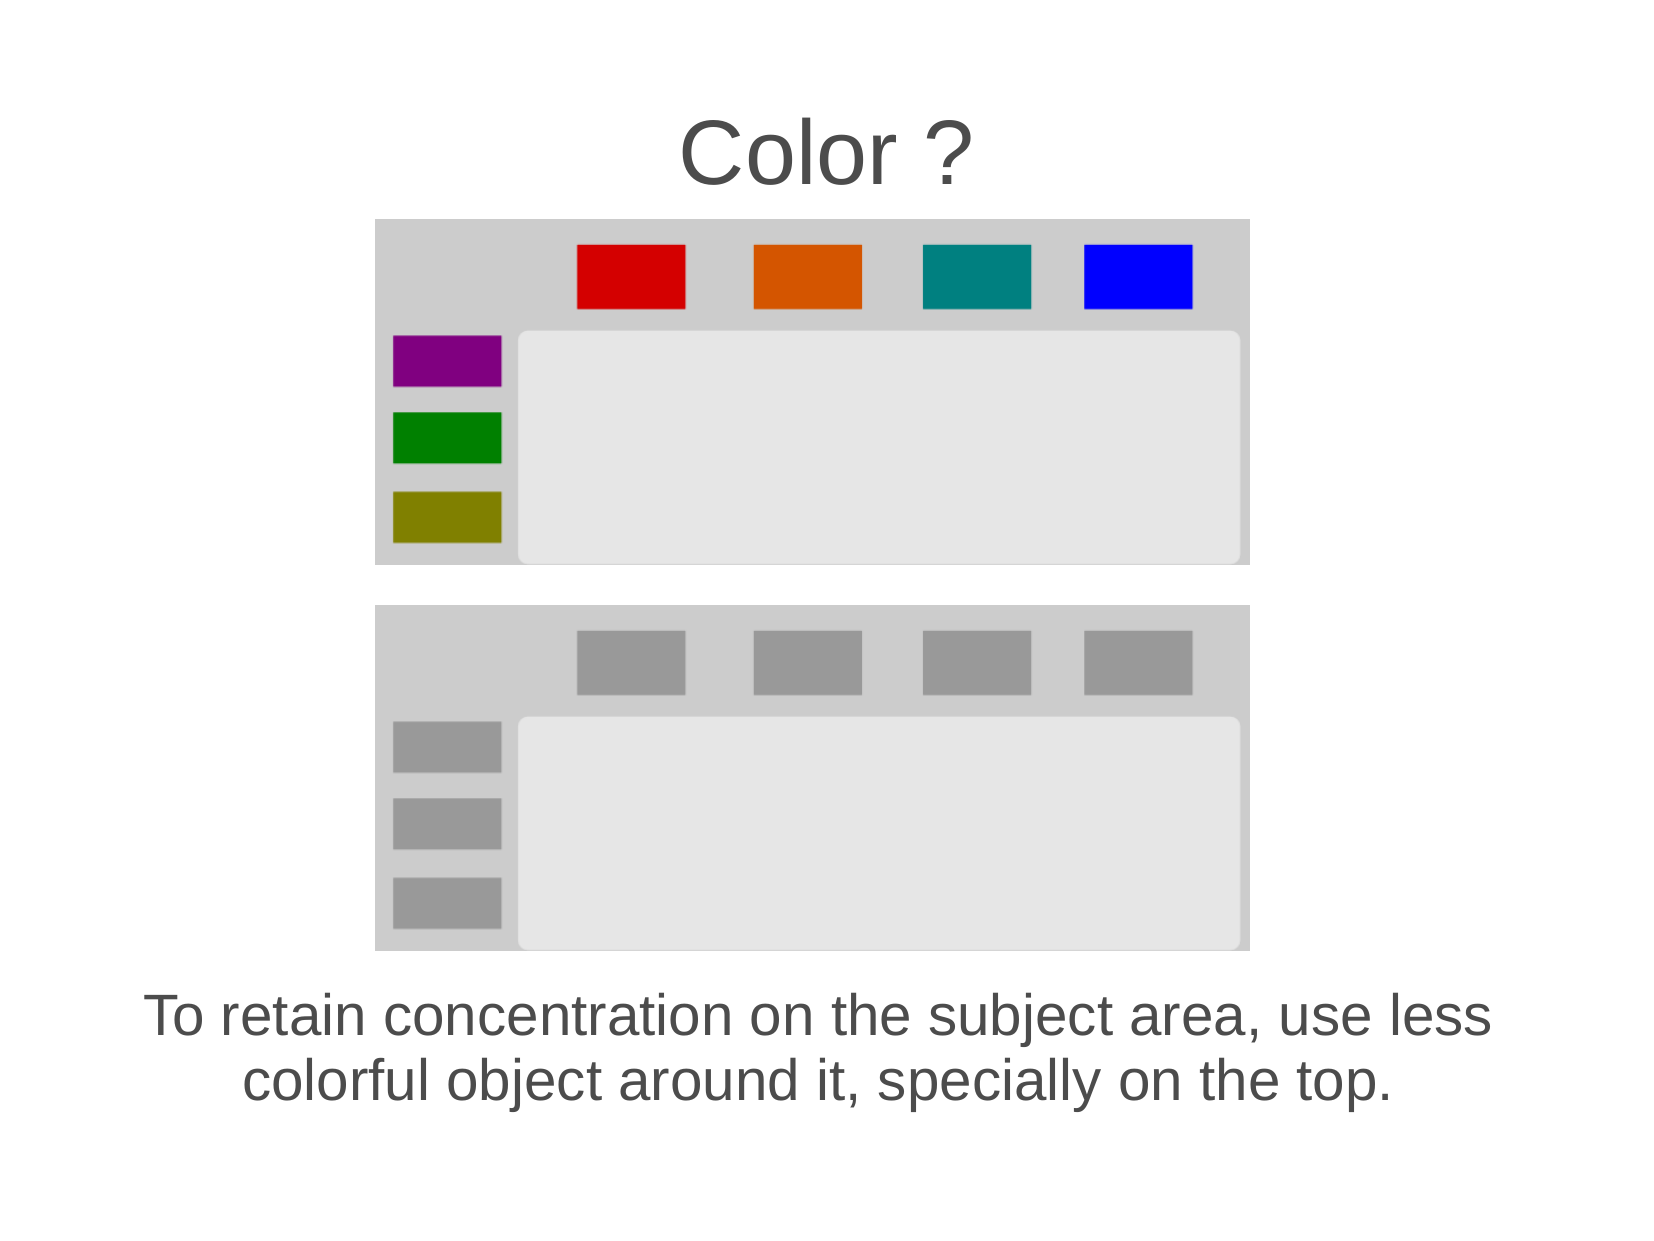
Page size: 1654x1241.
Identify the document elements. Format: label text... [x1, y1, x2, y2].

title Color ? [82, 50, 1571, 256]
picture [375, 605, 1250, 951]
subtitle To retain concentration on the subject area, use less colorful object around it, specially on the top. [75, 975, 1564, 1122]
picture [375, 219, 1250, 565]
